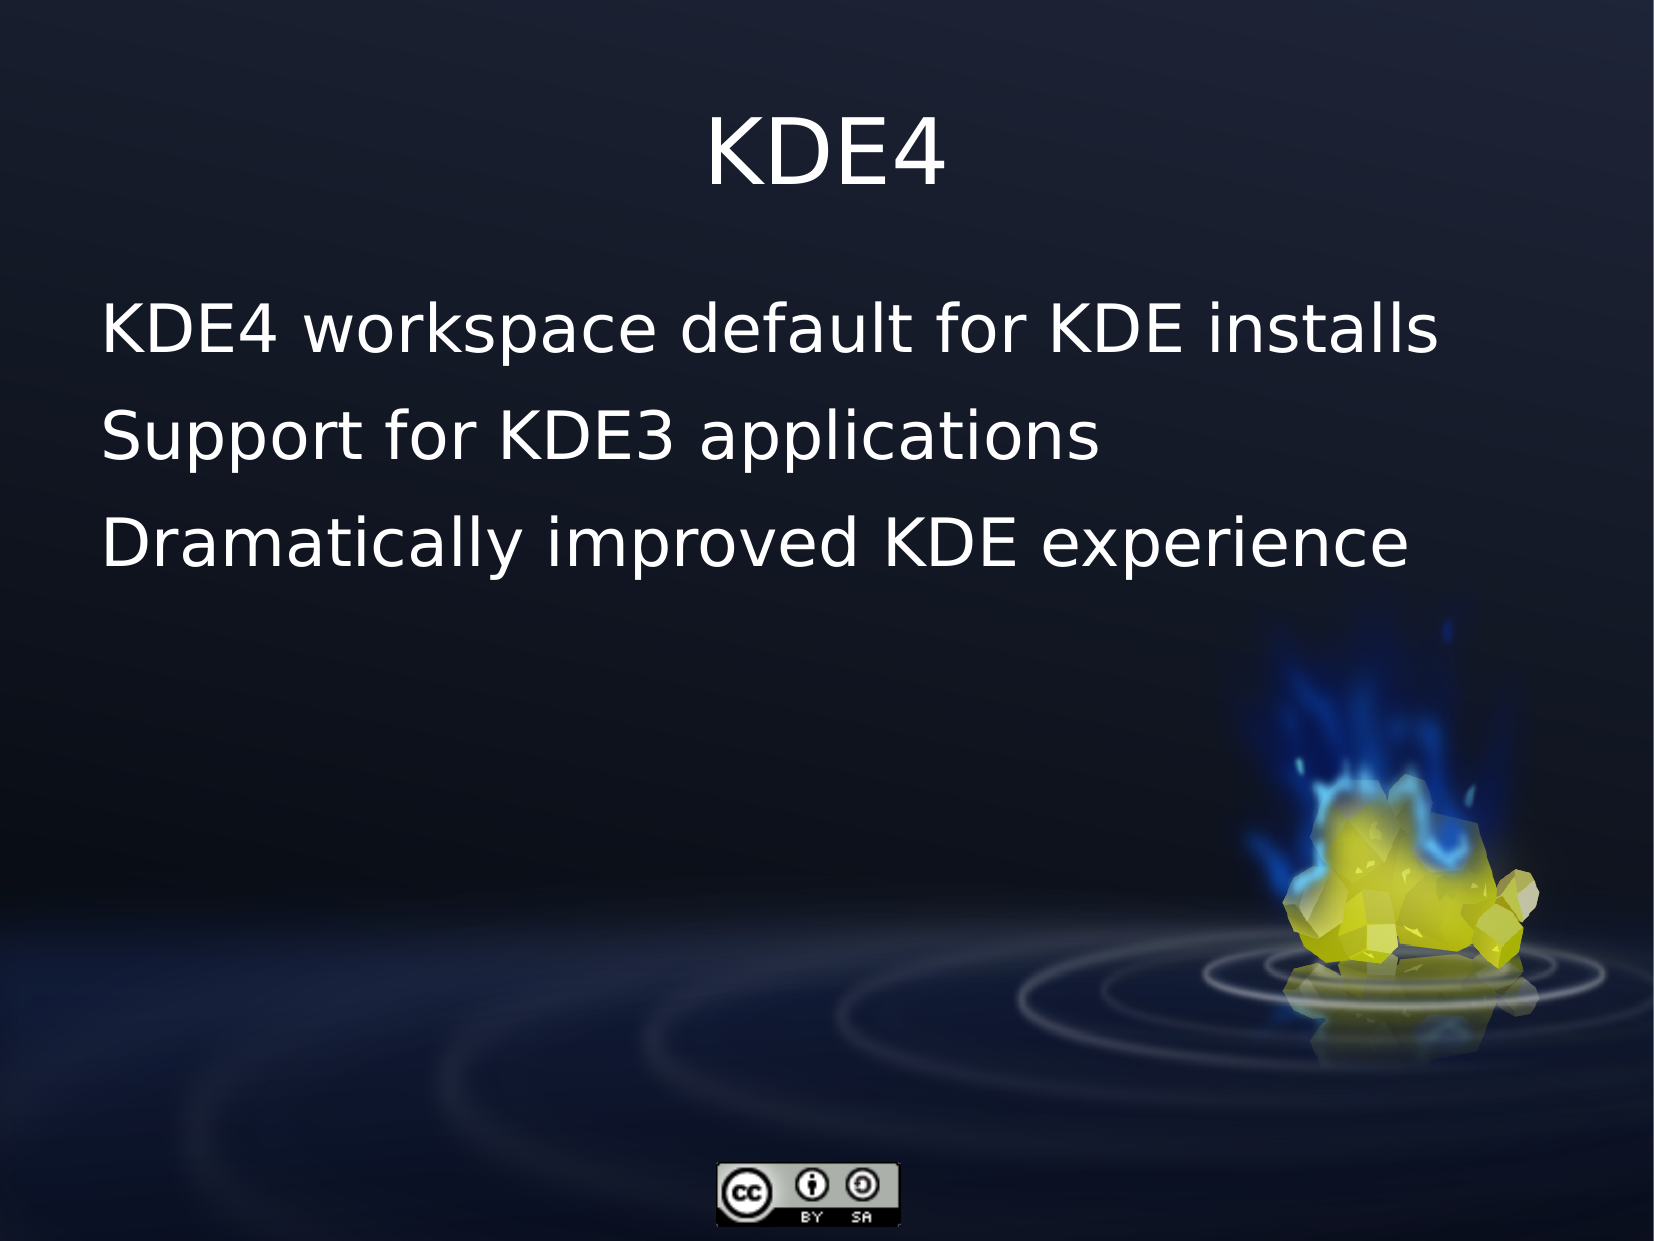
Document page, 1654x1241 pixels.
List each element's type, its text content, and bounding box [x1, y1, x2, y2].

list KDE4 workspace default for KDE installs Support for KDE3 applications Dramatically improved KDE experience [82, 290, 1571, 1109]
title KDE4 [82, 49, 1571, 257]
picture [0, 0, 1654, 1241]
